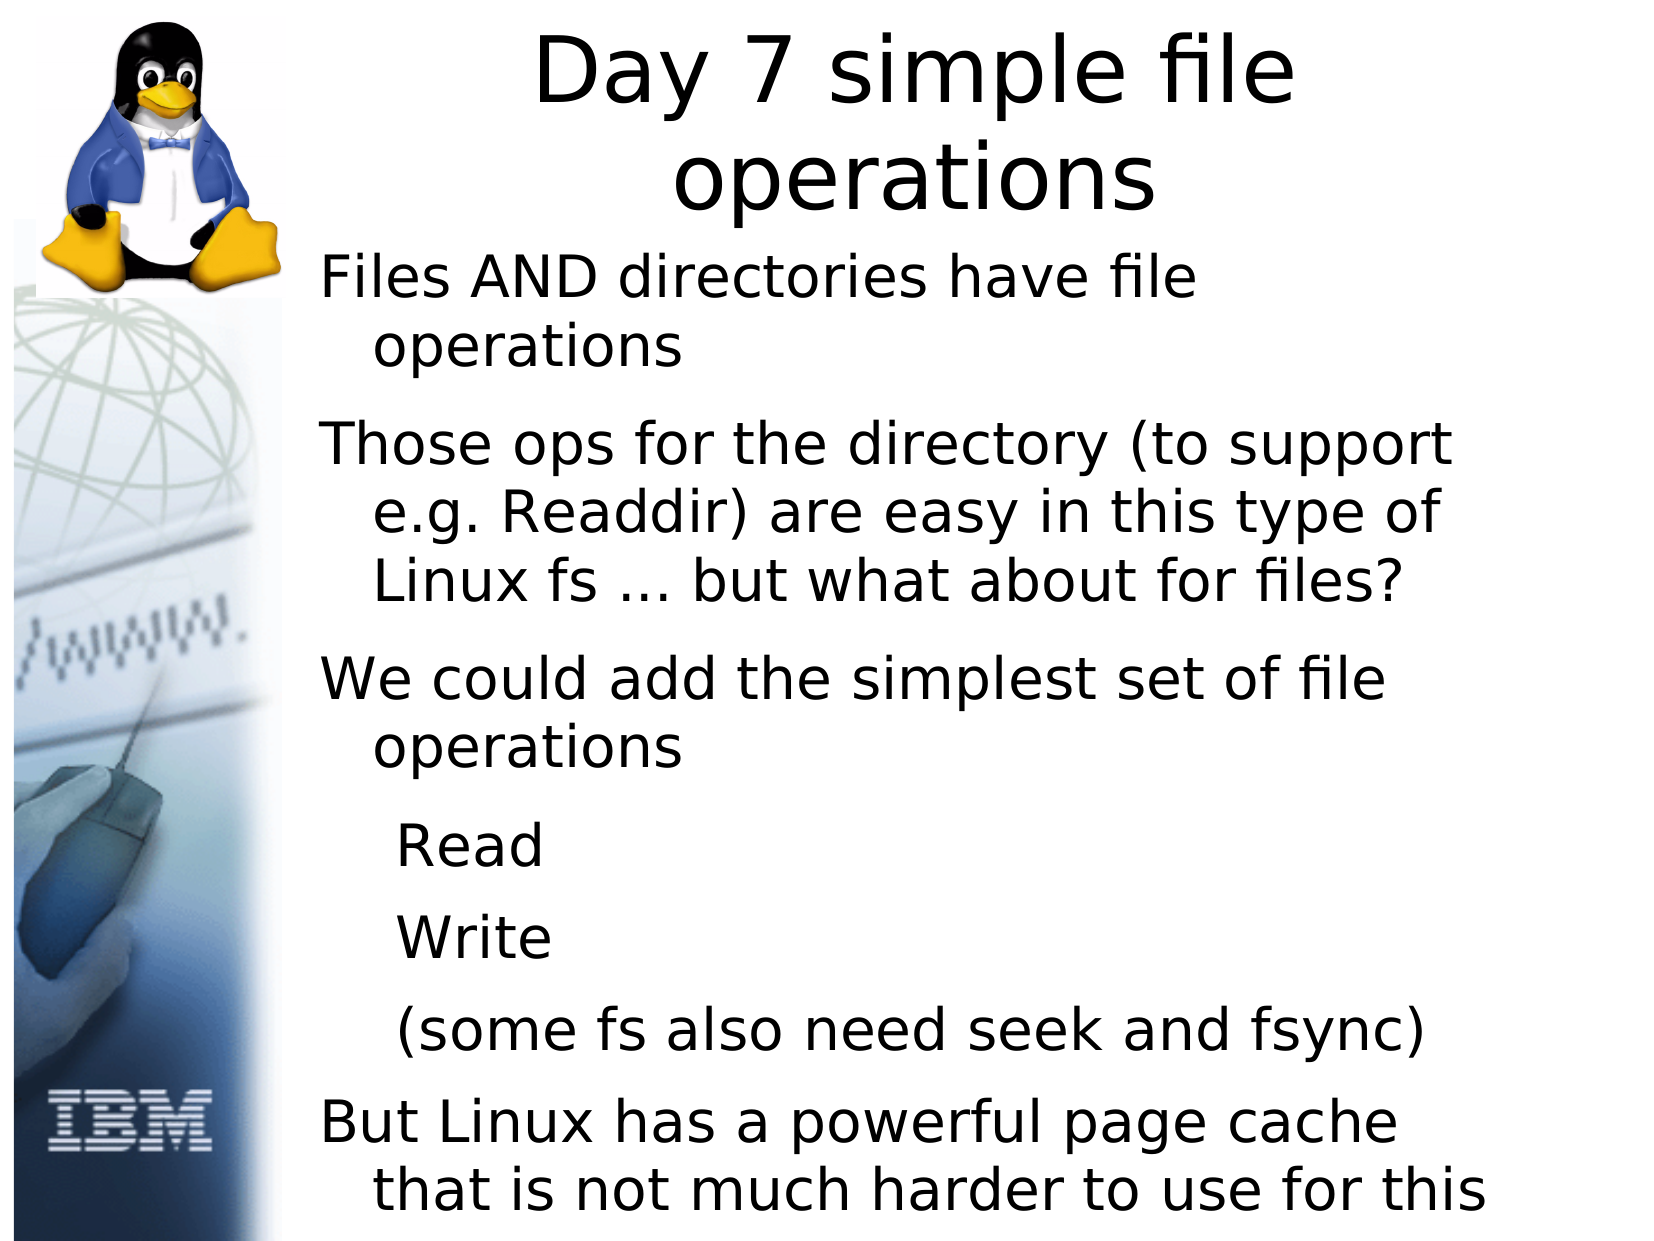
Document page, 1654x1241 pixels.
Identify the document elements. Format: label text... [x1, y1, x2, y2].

list Files AND directories have file operations Those ops for the directory (to support e.g. Readdir) are easy in this type of Linux fs ... but what about for files? We could add the simplest set of file operations Read Write (some fs also need seek and fsync) But Linux has a powerful page cache that is not much harder to use for this [301, 243, 1520, 1182]
title Day 7 simple file operations [301, 39, 1528, 209]
